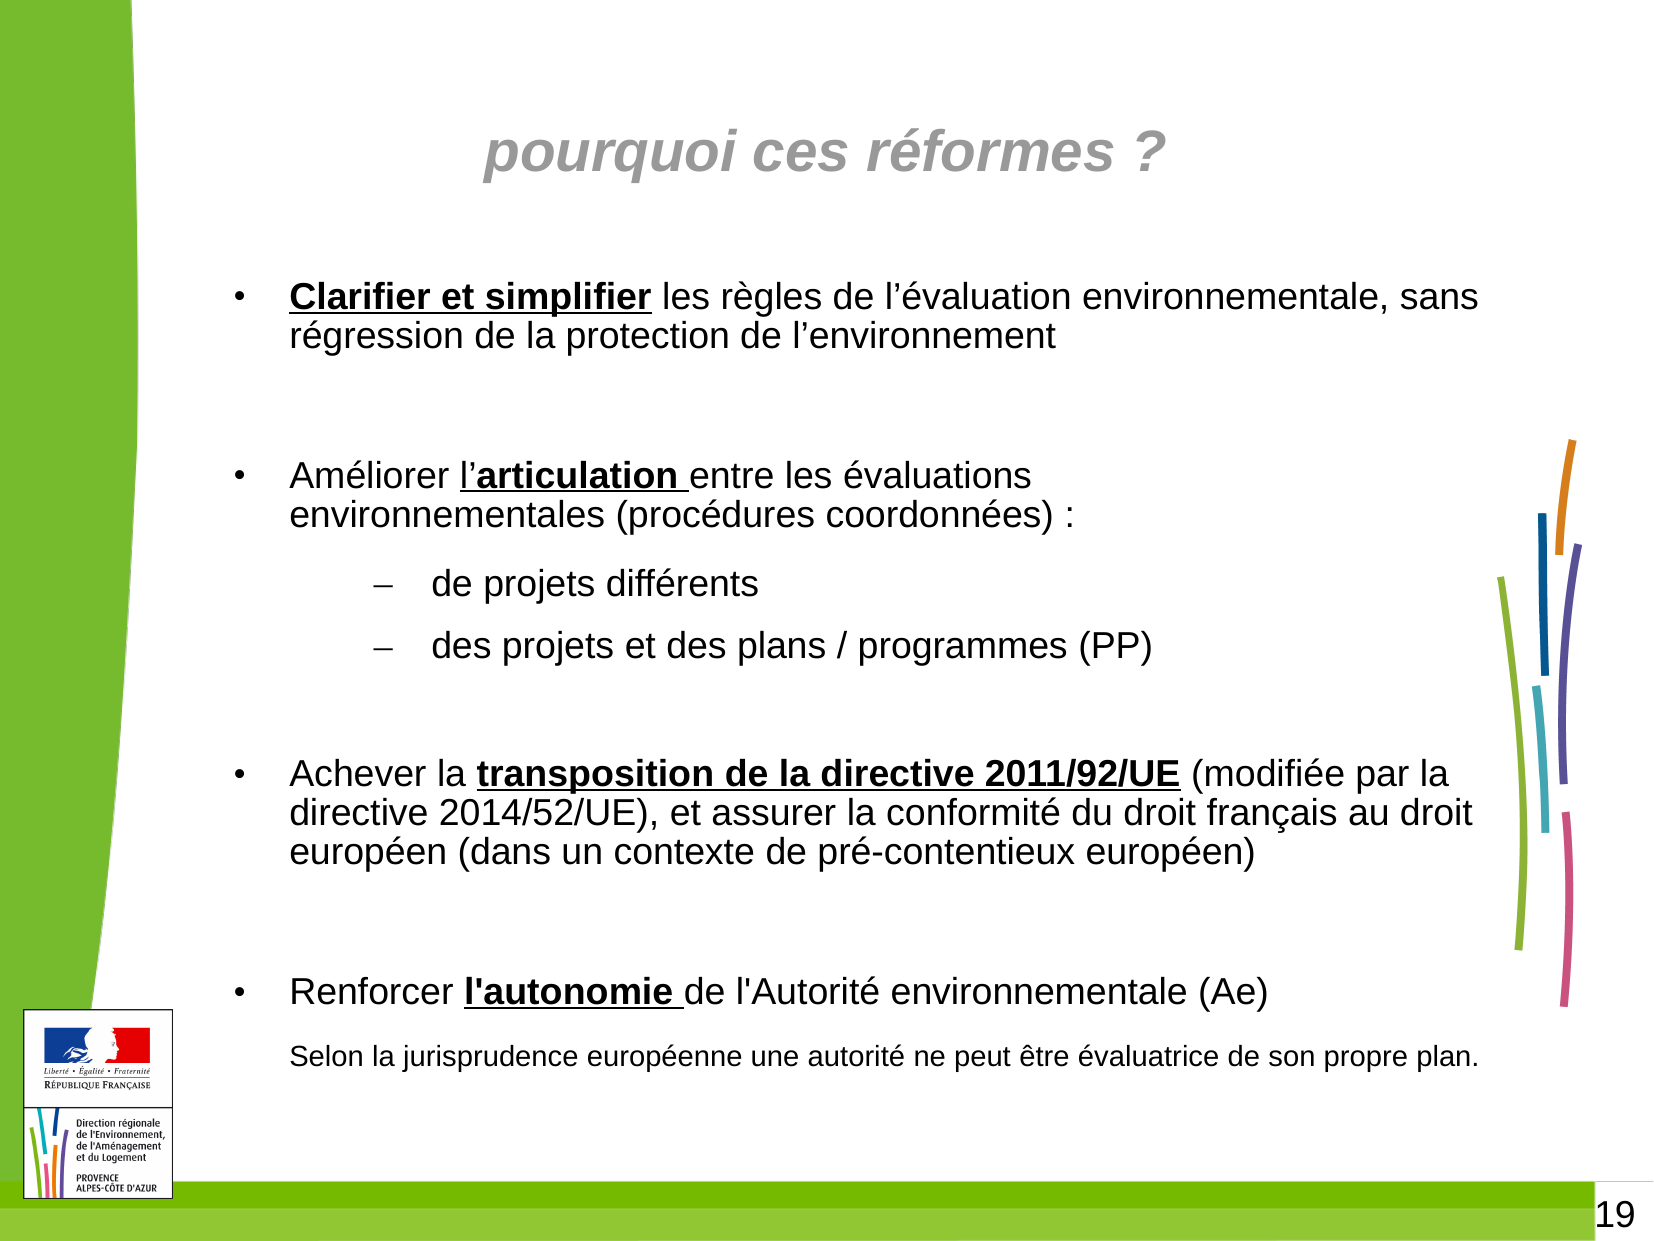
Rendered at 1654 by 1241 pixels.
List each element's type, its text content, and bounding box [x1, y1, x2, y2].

picture [0, 0, 1654, 1241]
list Clarifier et simplifier les règles de l’évaluation environnementale, sans régression de la protection de l’environnement Améliorer l’articulation entre les évaluations environnementales (procédures coordonnées) : de projets différents des projets et des plans / programmes (PP) Achever la transposition de la directive 2011/92/UE (modifiée par la directive 2014/52/UE), et assurer la conformité du droit français au droit européen (dans un contexte de pré-contentieux européen) Renforcer l'autonomie de l'Autorité environnementale (Ae) Selon la jurisprudence européenne une autorité ne peut être évaluatrice de son propre plan. [176, 206, 1506, 1123]
title pourquoi ces réformes ? [82, 49, 1571, 257]
